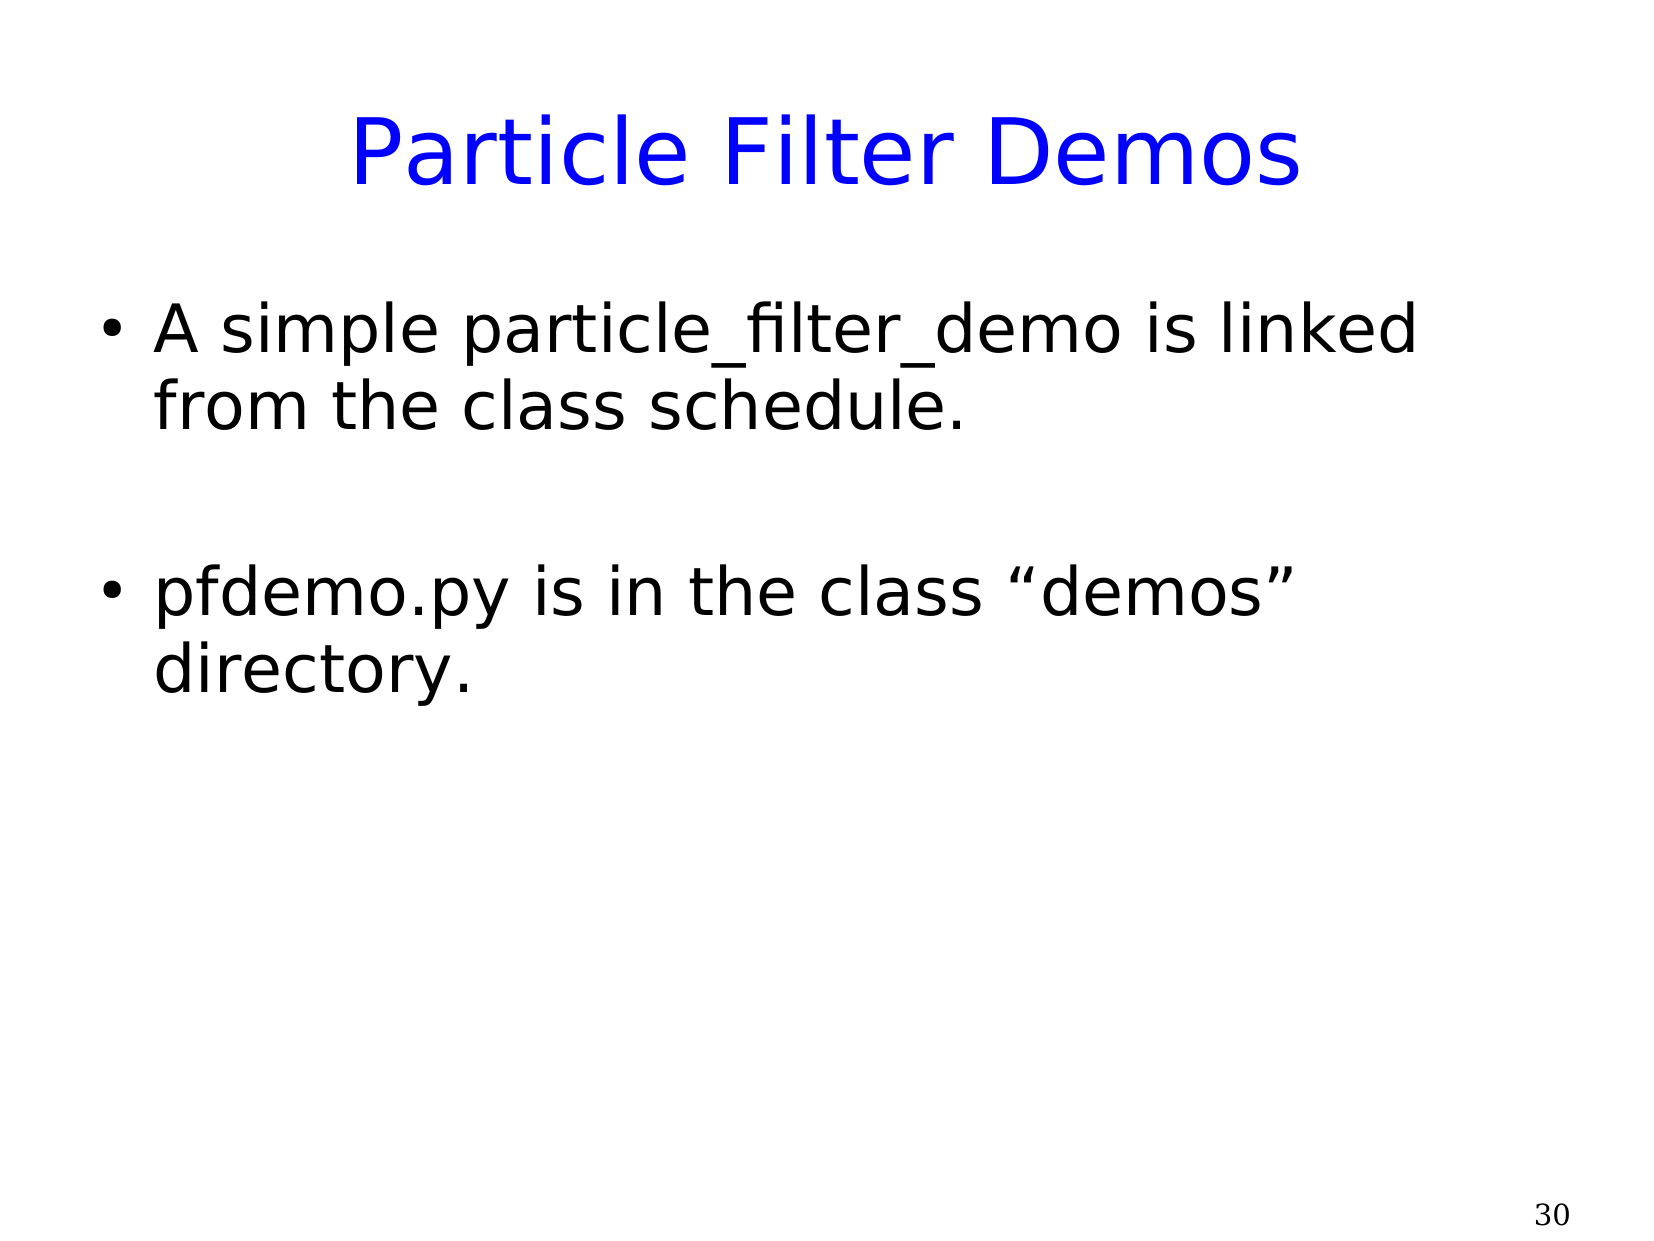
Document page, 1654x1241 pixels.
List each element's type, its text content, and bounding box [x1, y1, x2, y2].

title Particle Filter Demos [82, 49, 1571, 257]
list A simple particle_filter_demo is linked from the class schedule. pfdemo.py is in the class “demos” directory. [82, 290, 1571, 1109]
